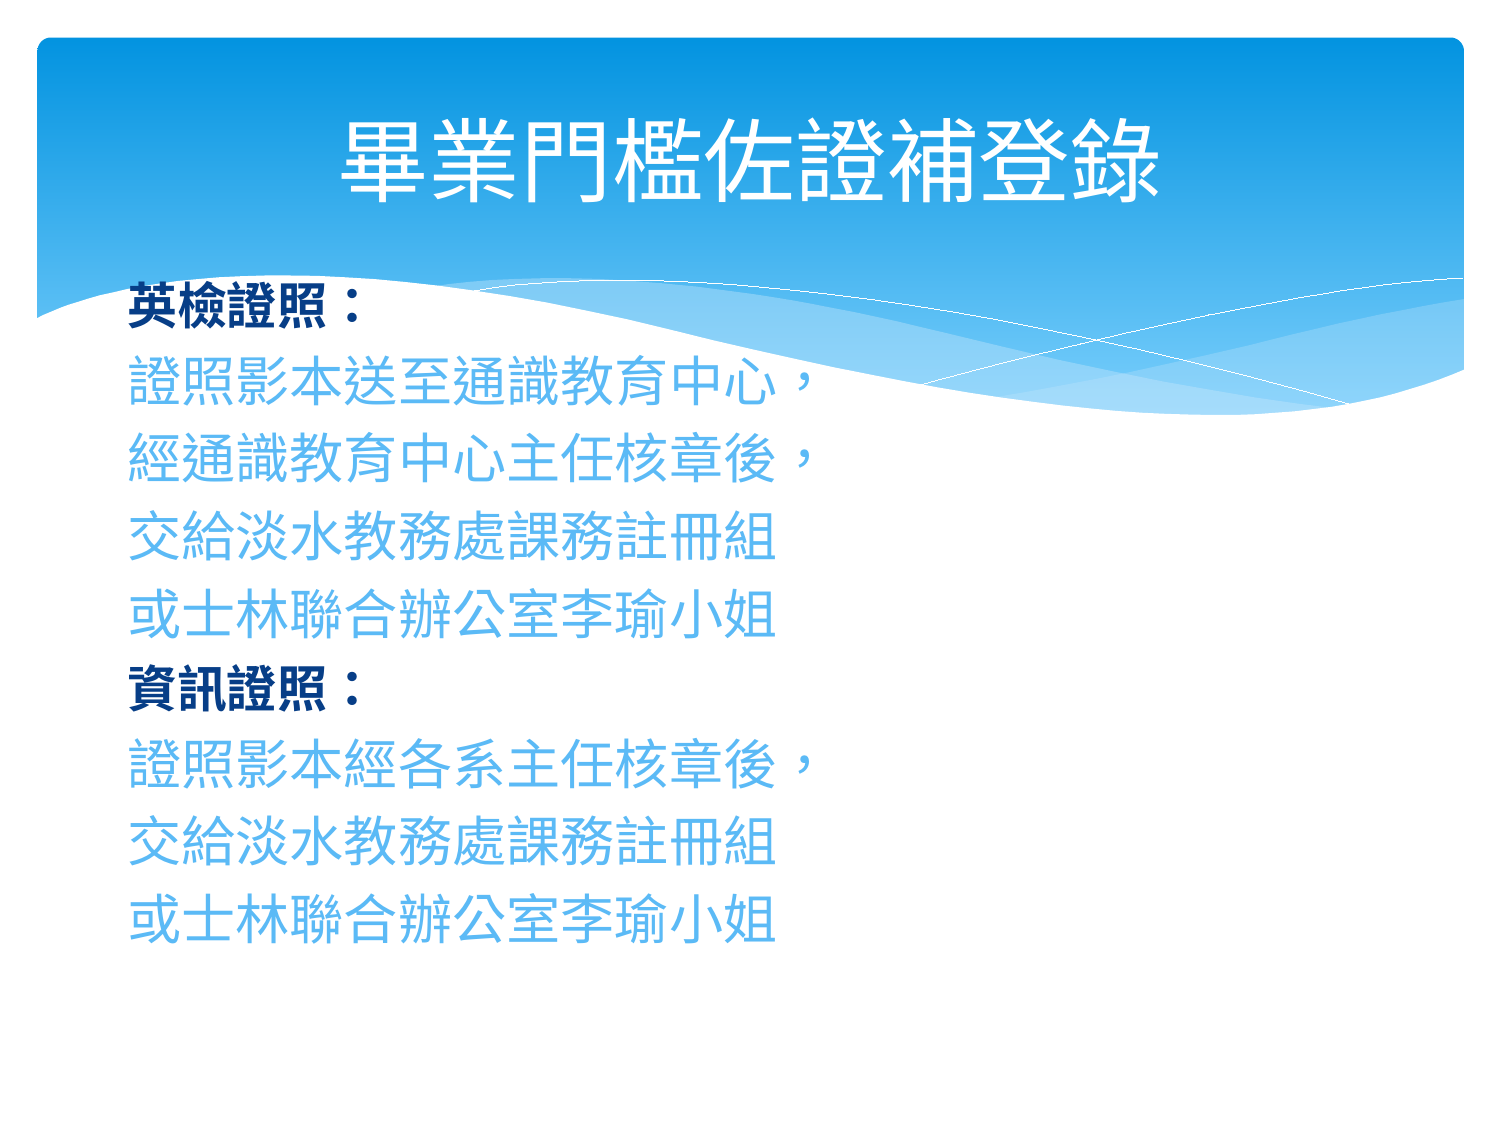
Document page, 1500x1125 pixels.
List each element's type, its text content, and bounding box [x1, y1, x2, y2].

title 畢業門檻佐證補登錄 [75, 55, 1426, 262]
list 英檢證照： 證照影本送至通識教育中心， 經通識教育中心主任核章後， 交給淡水教務處課務註冊組 或士林聯合辦公室李瑜小姐 資訊證照： 證照影本經各系主任核章後， 交給淡水教務處課務註冊組 或士林聯合辦公室李瑜小姐 [112, 267, 1388, 1035]
